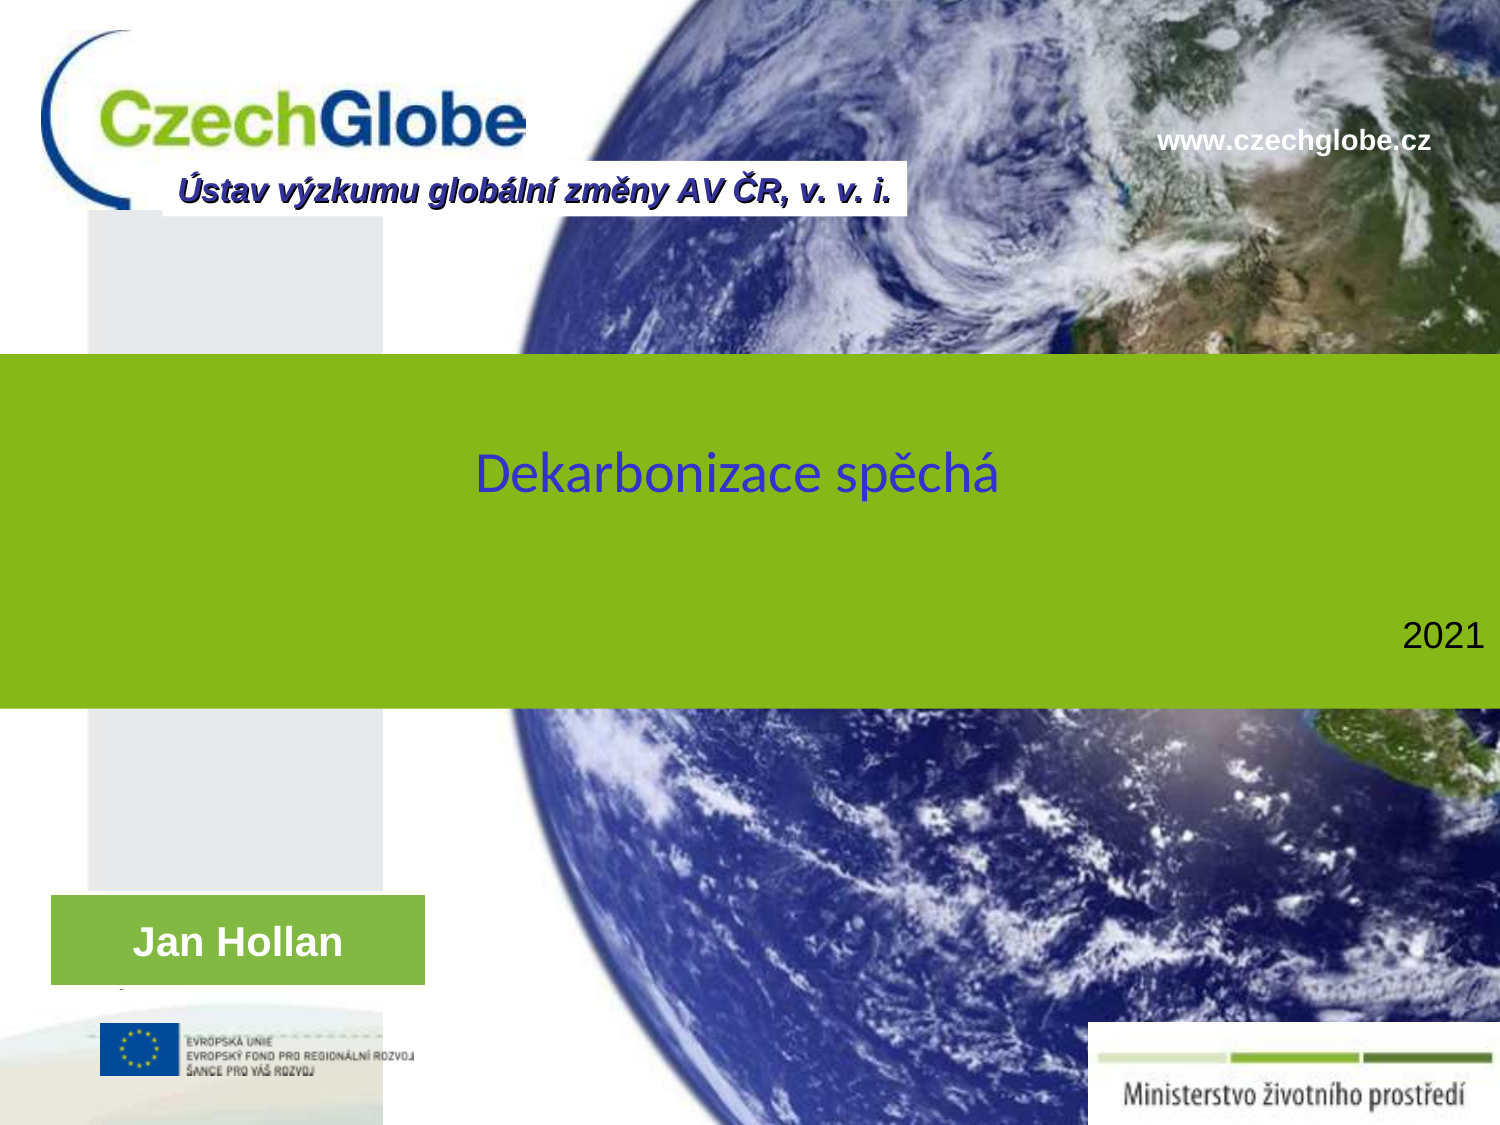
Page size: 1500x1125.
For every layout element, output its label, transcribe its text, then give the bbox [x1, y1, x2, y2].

text_box Jan Hollan [49, 892, 428, 988]
title Dekarbonizace spěchá [59, 348, 1418, 590]
picture [0, 709, 1500, 1125]
text_box Ústav výzkumu globální změny AV ČR, v. v. i. [162, 160, 908, 217]
picture [0, 0, 1500, 354]
text_box 2021 [287, 603, 1500, 709]
text_box www.czechglobe.cz [971, 113, 1447, 192]
text_box [0, 354, 1500, 709]
